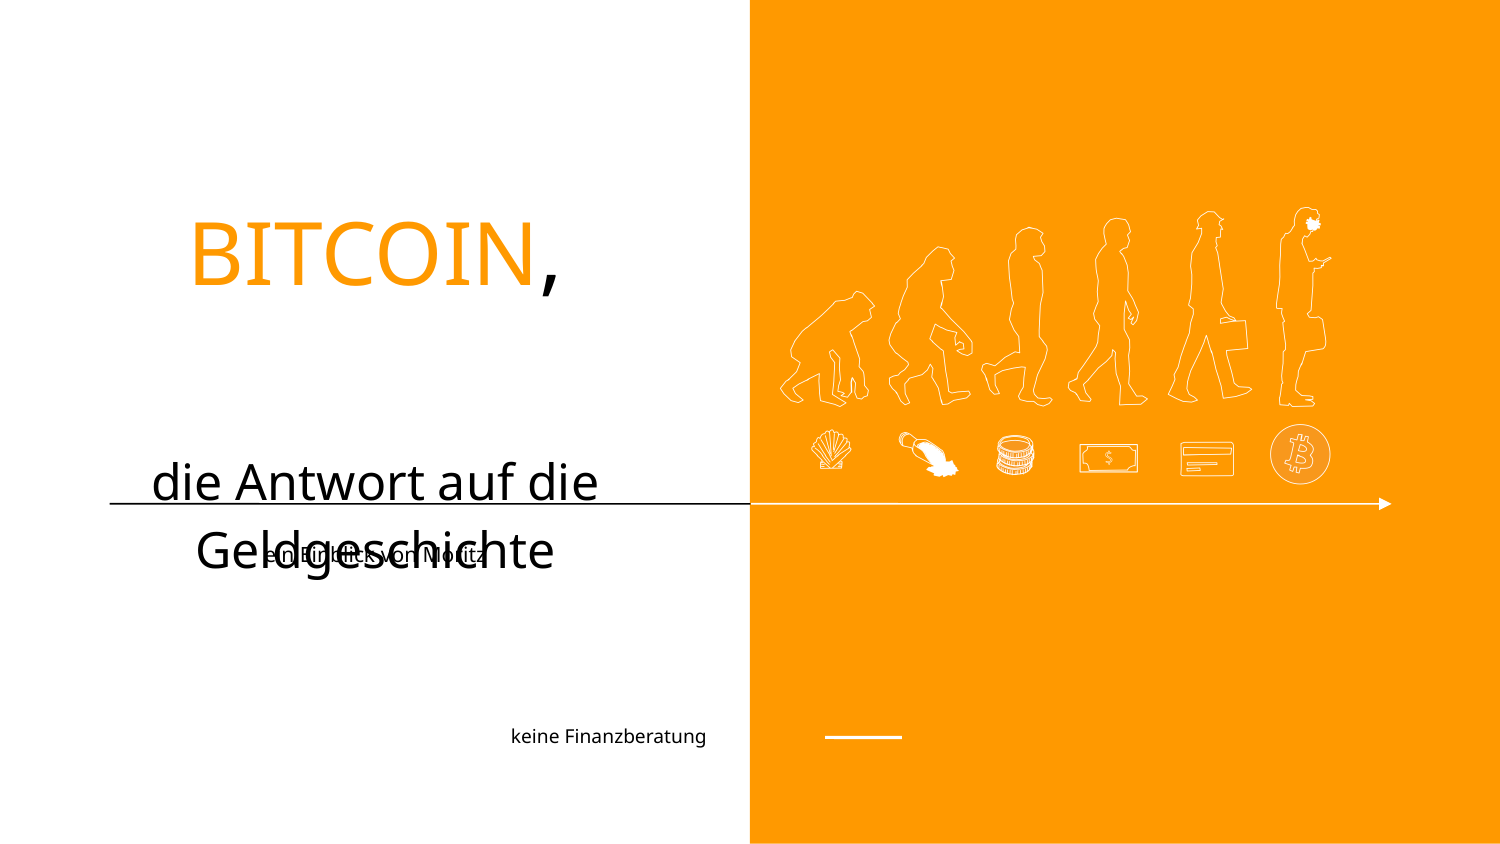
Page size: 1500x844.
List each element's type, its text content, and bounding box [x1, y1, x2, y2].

subtitle die Antwort auf die Geldgeschichte [43, 431, 708, 691]
subtitle ein Einblick von Moritz [124, 524, 626, 584]
picture [761, 189, 1347, 494]
subtitle keine Finanzberatung [358, 711, 860, 771]
title BITCOIN, [43, 152, 708, 431]
